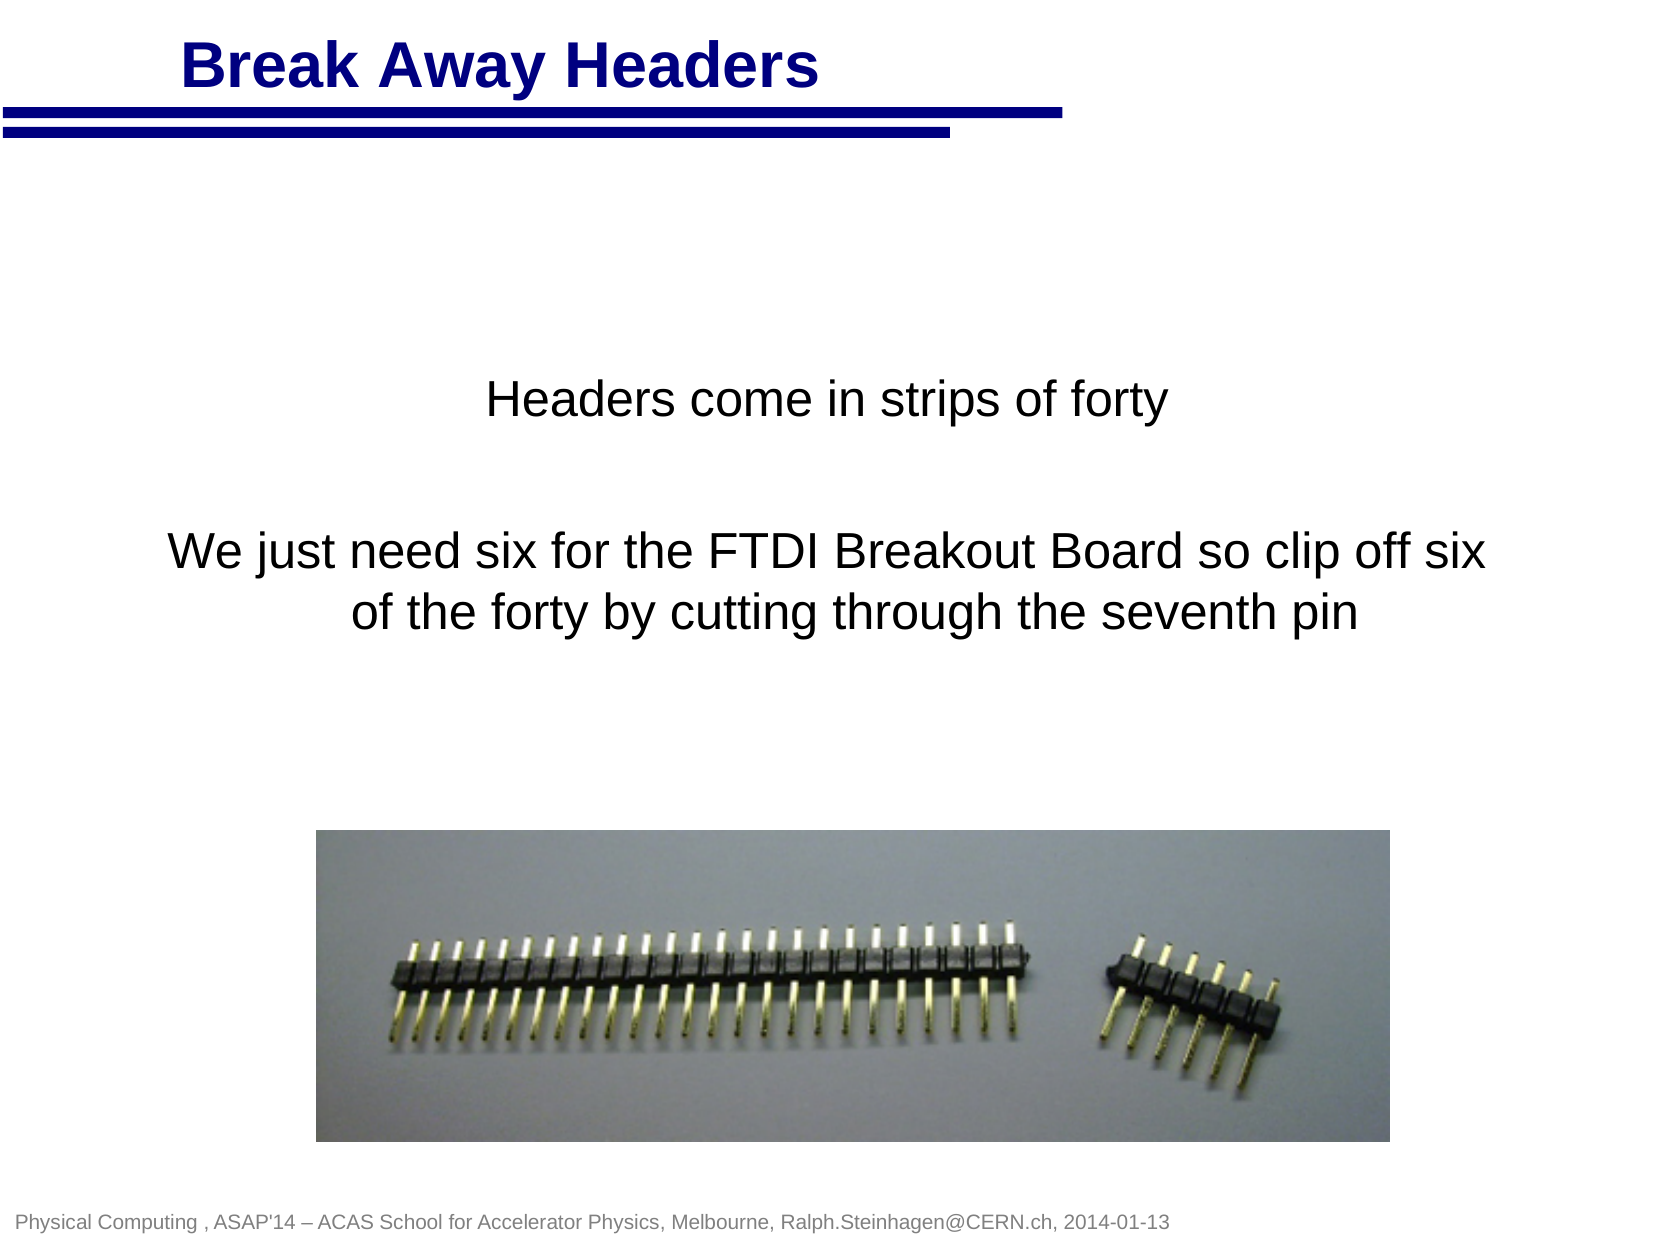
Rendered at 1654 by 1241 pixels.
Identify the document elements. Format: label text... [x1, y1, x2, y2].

picture [316, 830, 1390, 1142]
list Headers come in strips of forty We just need six for the FTDI Breakout Board so clip off six of the forty by cutting through the seventh pin [124, 358, 1530, 1106]
title Break Away Headers [165, 0, 1323, 124]
